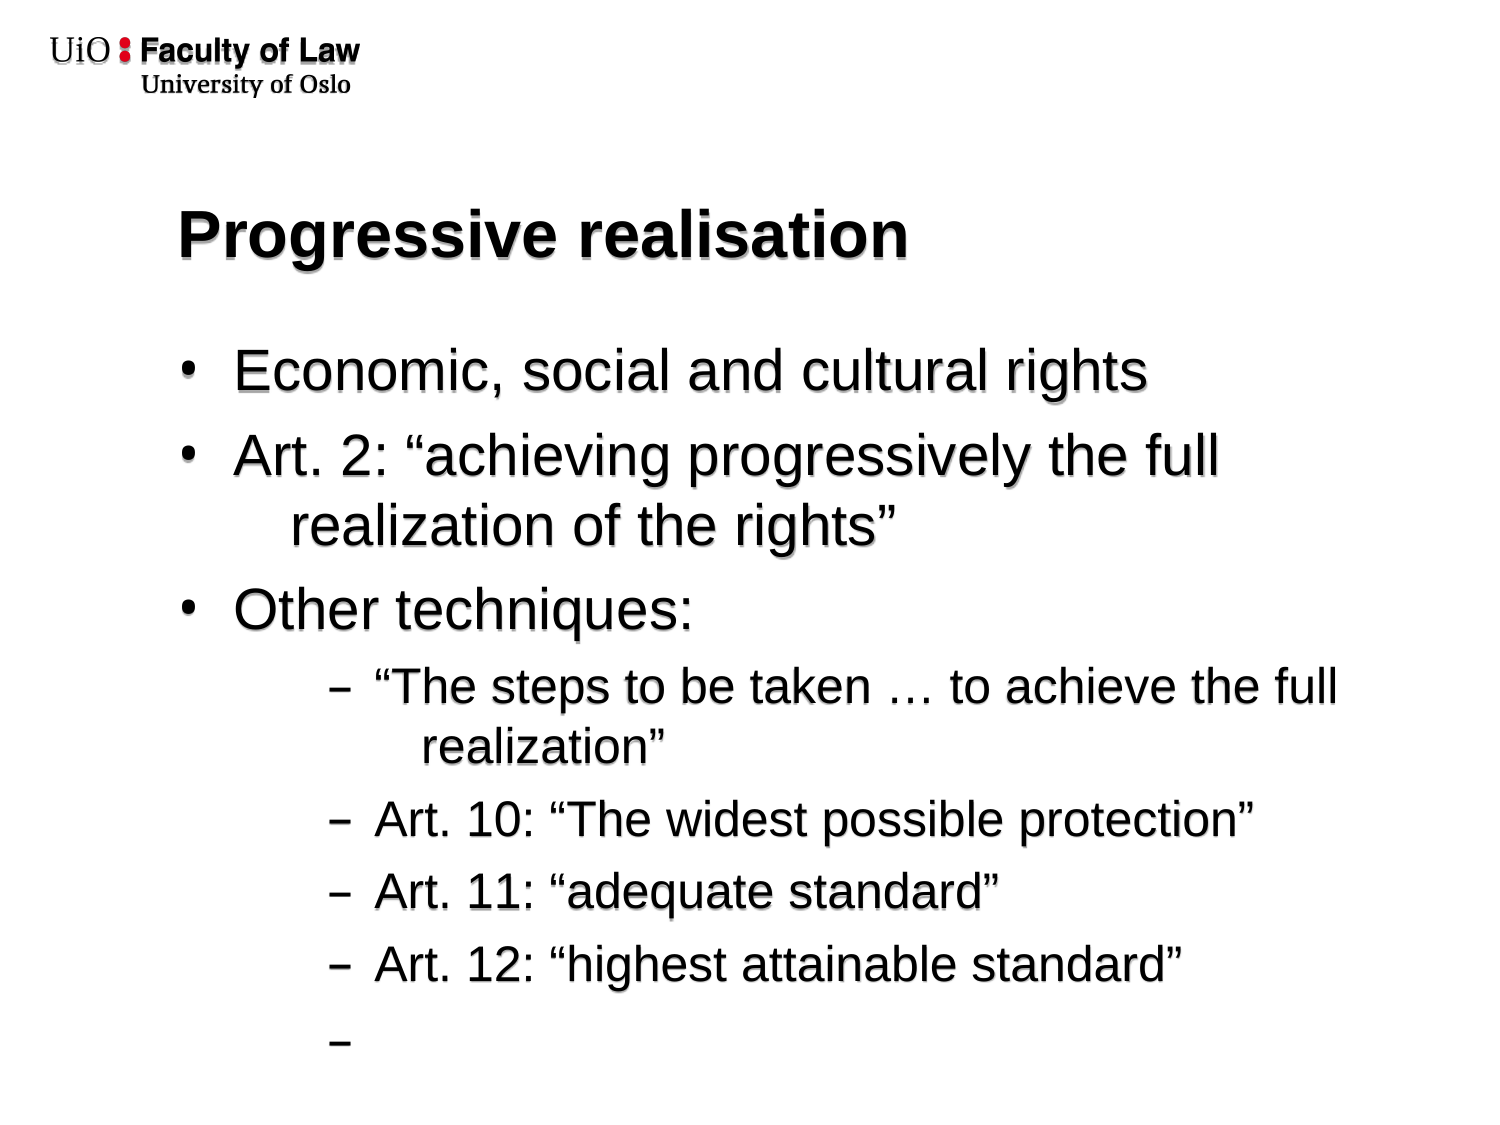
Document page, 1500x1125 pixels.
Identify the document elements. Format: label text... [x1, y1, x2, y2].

list Economic, social and cultural rights Art. 2: “achieving progressively the full realization of the rights” Other techniques: “The steps to be taken … to achieve the full realization” Art. 10: “The widest possible protection” Art. 11: “adequate standard” Art. 12: “highest attainable standard” [162, 324, 1426, 1000]
title Progressive realisation [162, 137, 1426, 324]
